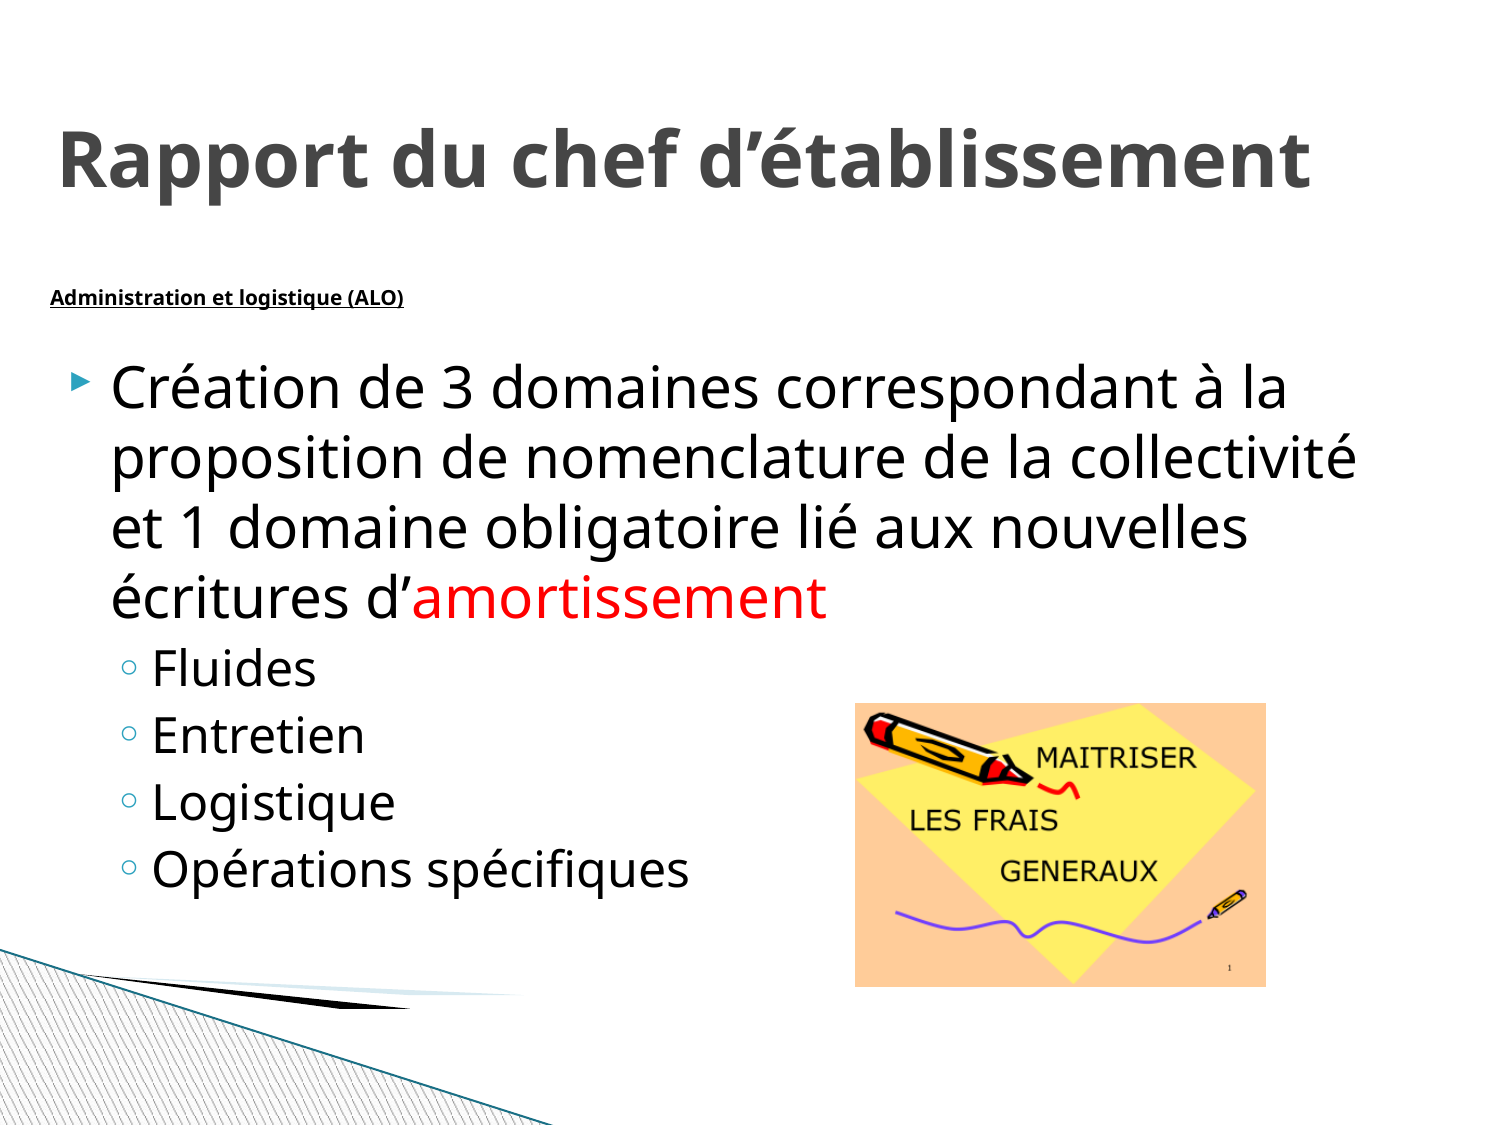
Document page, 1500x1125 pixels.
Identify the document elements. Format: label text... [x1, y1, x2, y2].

list Administration et logistique (ALO) Création de 3 domaines correspondant à la proposition de nomenclature de la collectivité et 1 domaine obligatoire lié aux nouvelles écritures d’amortissement Fluides Entretien Logistique Opérations spécifiques [35, 257, 1384, 905]
picture [0, 952, 543, 1125]
picture [855, 703, 1266, 988]
title Rapport du chef d’établissement [41, 62, 1425, 250]
